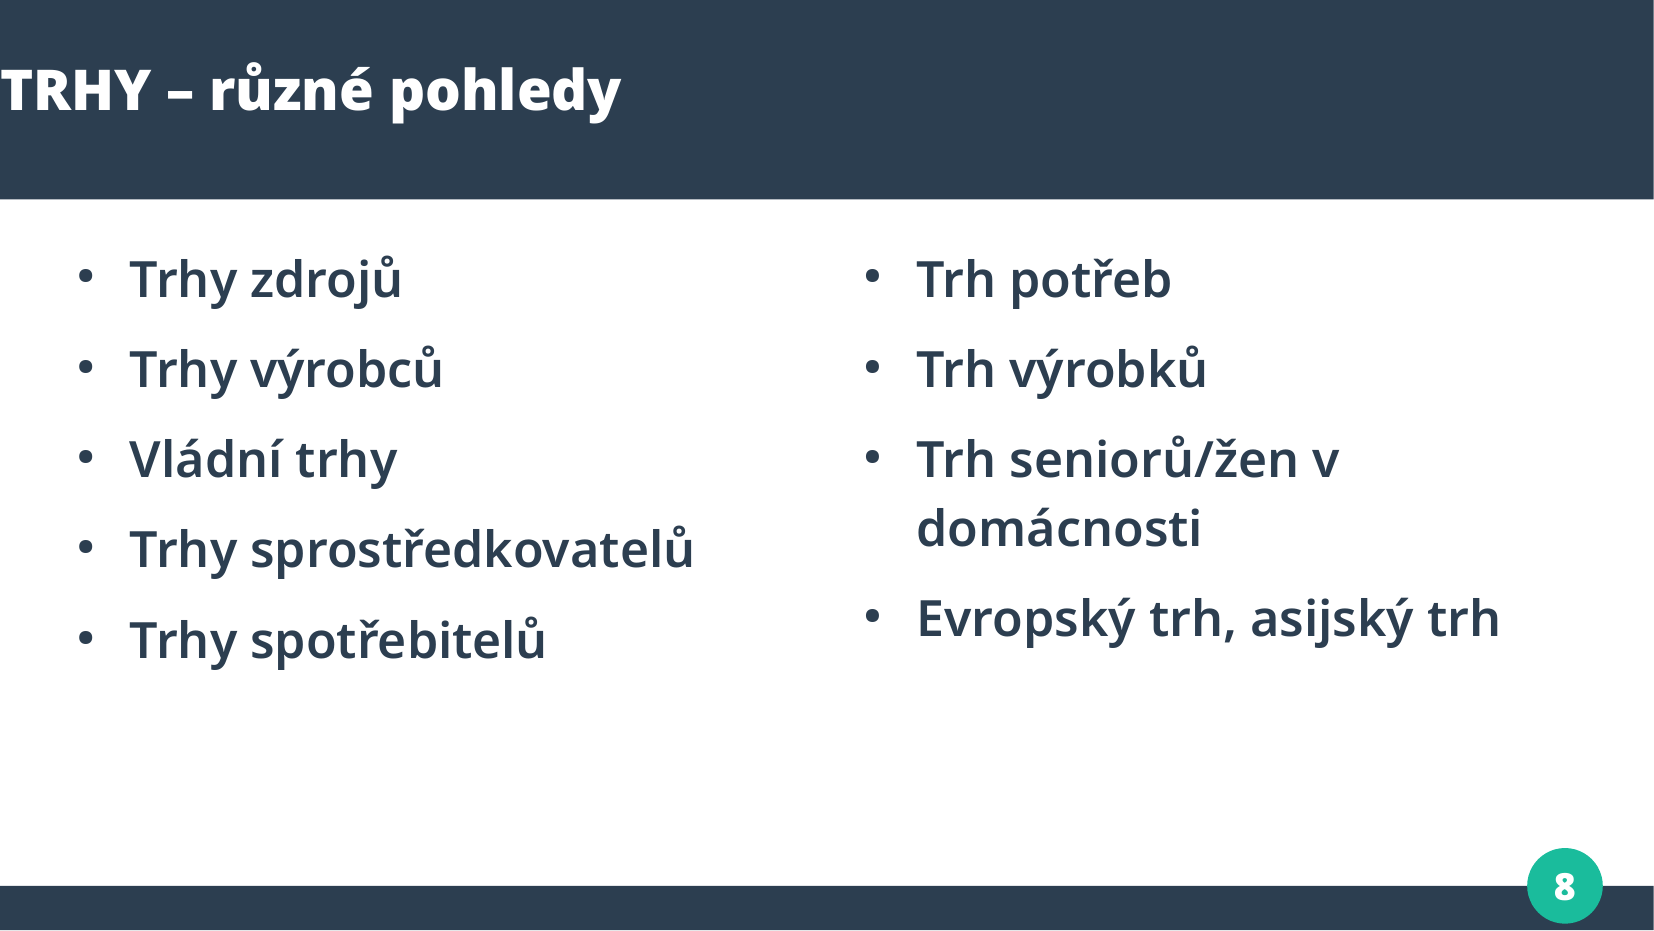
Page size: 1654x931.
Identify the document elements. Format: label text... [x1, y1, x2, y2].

list Trhy zdrojů Trhy výrobců Vládní trhy Trhy sprostředkovatelů Trhy spotřebitelů [59, 243, 809, 864]
list Trh potřeb Trh výrobků Trh seniorů/žen v domácnosti Evropský trh, asijský trh [845, 243, 1596, 864]
title TRHY – různé pohledy [0, 29, 1536, 148]
